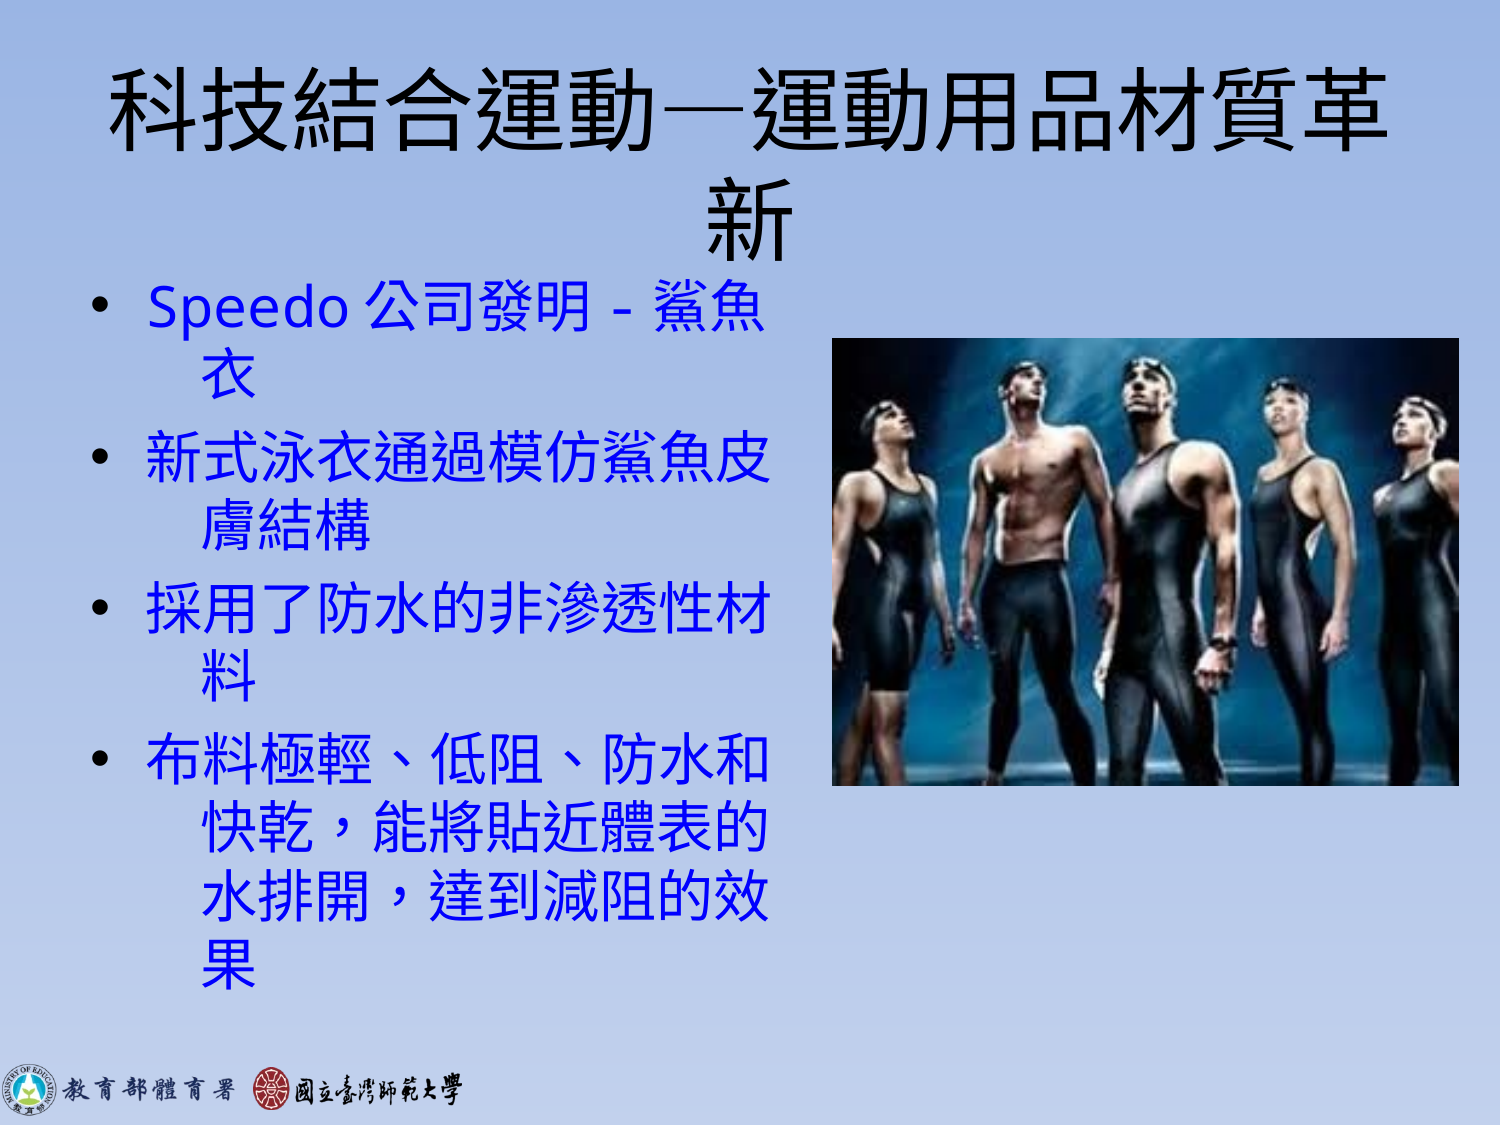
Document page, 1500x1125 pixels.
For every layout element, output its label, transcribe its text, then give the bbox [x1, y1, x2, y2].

picture [832, 338, 1459, 786]
picture [1254, 338, 1260, 351]
title 科技結合運動—運動用品材質革新 [75, 45, 1426, 233]
list Speedo公司發明-鯊魚衣 新式泳衣通過模仿鯊魚皮膚結構 採用了防水的非滲透性材料 布料極輕、低阻、防水和快乾，能將貼近體表的水排開，達到減阻的效果 [75, 262, 798, 1005]
